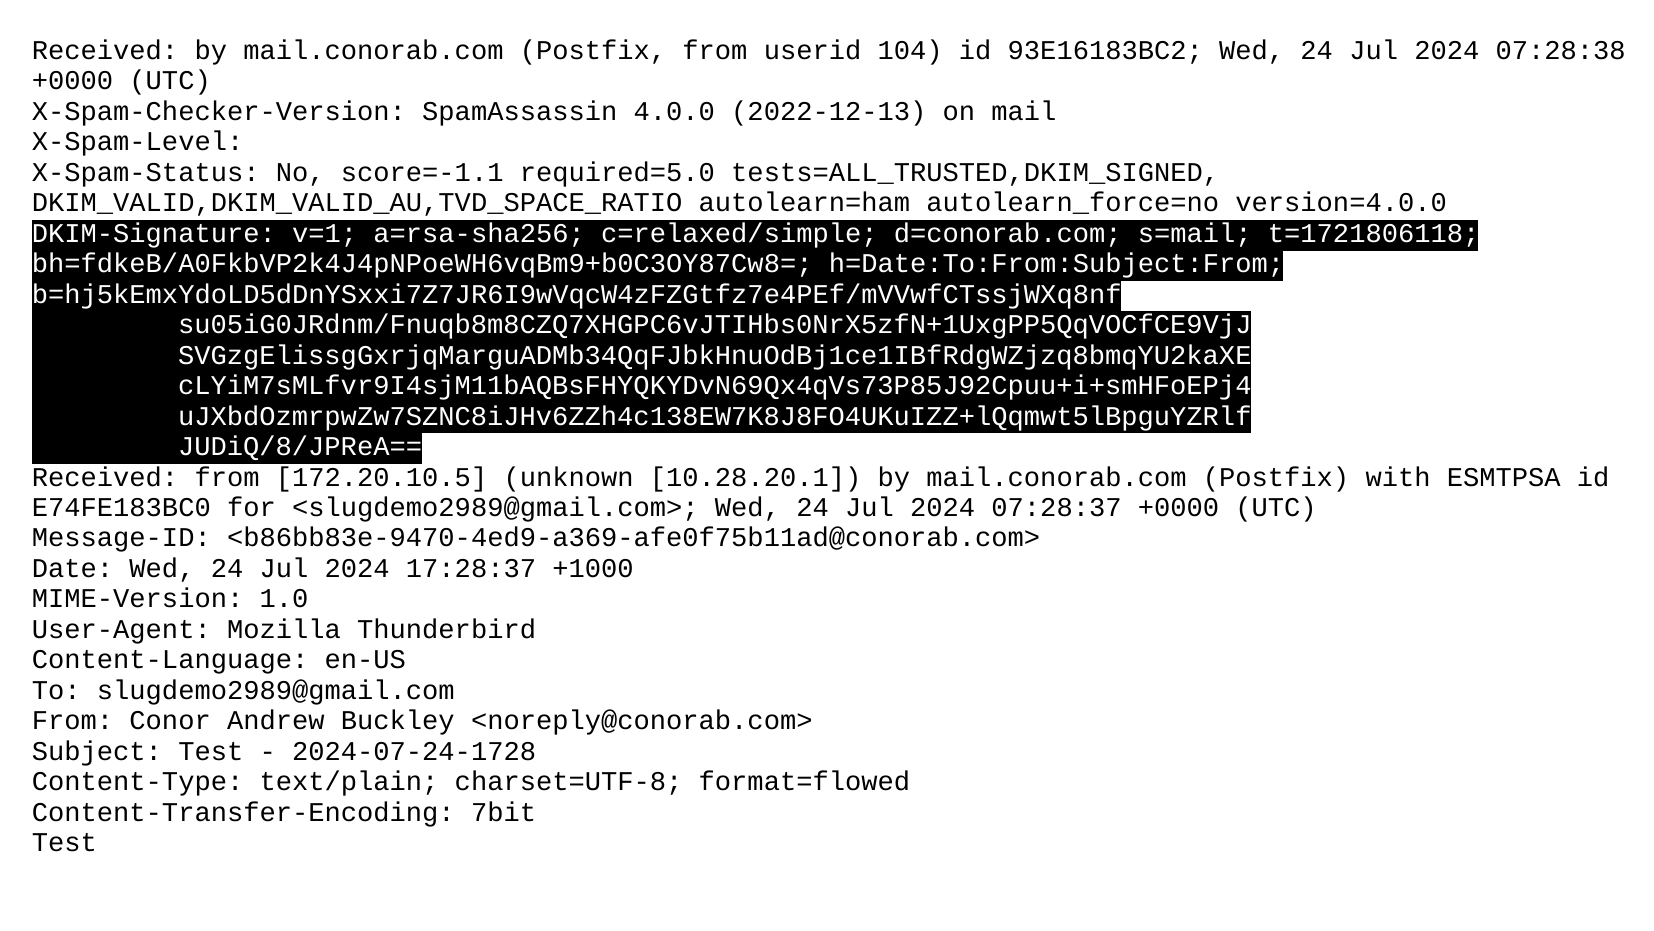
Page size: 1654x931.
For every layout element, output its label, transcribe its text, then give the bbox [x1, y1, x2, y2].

text_box Received: by mail.conorab.com (Postfix, from userid 104) id 93E16183BC2; Wed, 24 Jul 2024 07:28:38 +0000 (UTC) X-Spam-Checker-Version: SpamAssassin 4.0.0 (2022-12-13) on mail X-Spam-Level: X-Spam-Status: No, score=-1.1 required=5.0 tests=ALL_TRUSTED,DKIM_SIGNED, DKIM_VALID,DKIM_VALID_AU,TVD_SPACE_RATIO autolearn=ham autolearn_force=no version=4.0.0 DKIM-Signature: v=1; a=rsa-sha256; c=relaxed/simple; d=conorab.com; s=mail; t=1721806118; bh=fdkeB/A0FkbVP2k4J4pNPoeWH6vqBm9+b0C3OY87Cw8=; h=Date:To:From:Subject:From; b=hj5kEmxYdoLD5dDnYSxxi7Z7JR6I9wVqcW4zFZGtfz7e4PEf/mVVwfCTssjWXq8nf su05iG0JRdnm/Fnuqb8m8CZQ7XHGPC6vJTIHbs0NrX5zfN+1UxgPP5QqVOCfCE9VjJ SVGzgElissgGxrjqMarguADMb34QqFJbkHnuOdBj1ce1IBfRdgWZjzq8bmqYU2kaXE cLYiM7sMLfvr9I4sjM11bAQBsFHYQKYDvN69Qx4qVs73P85J92Cpuu+i+smHFoEPj4 uJXbdOzmrpwZw7SZNC8iJHv6ZZh4c138EW7K8J8FO4UKuIZZ+lQqmwt5lBpguYZRlf JUDiQ/8/JPReA== Received: from [172.20.10.5] (unknown [10.28.20.1]) by mail.conorab.com (Postfix) with ESMTPSA id E74FE183BC0 for <slugdemo2989@gmail.com>; Wed, 24 Jul 2024 07:28:37 +0000 (UTC) Message-ID: <b86bb83e-9470-4ed9-a369-afe0f75b11ad@conorab.com> Date: Wed, 24 Jul 2024 17:28:37 +1000 MIME-Version: 1.0 User-Agent: Mozilla Thunderbird Content-Language: en-US To: slugdemo2989@gmail.com From: Conor Andrew Buckley <noreply@conorab.com> Subject: Test - 2024-07-24-1728 Content-Type: text/plain; charset=UTF-8; format=flowed Content-Transfer-Encoding: 7bit Test [17, 29, 1641, 916]
